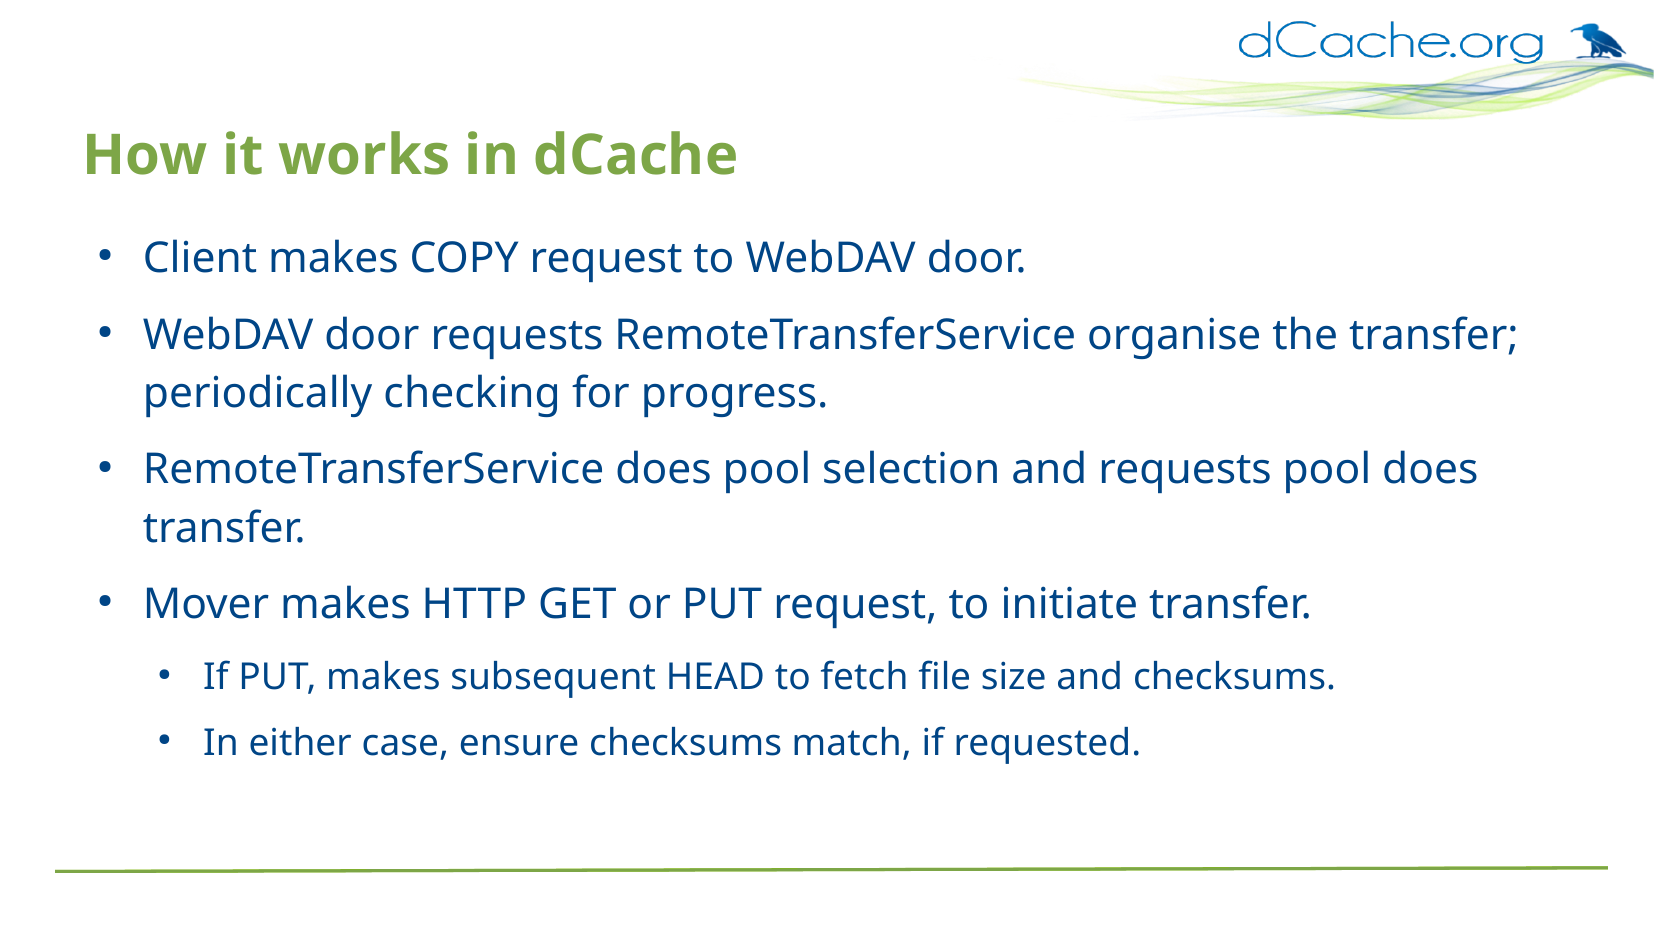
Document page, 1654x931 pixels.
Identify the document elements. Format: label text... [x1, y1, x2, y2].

title How it works in dCache [82, 116, 1605, 189]
list Client makes COPY request to WebDAV door. WebDAV door requests RemoteTransferService organise the transfer; periodically checking for progress. RemoteTransferService does pool selection and requests pool does transfer. Mover makes HTTP GET or PUT request, to initiate transfer. If PUT, makes subsequent HEAD to fetch file size and checksums. In either case, ensure checksums match, if requested. [82, 227, 1571, 767]
picture [956, 12, 1654, 127]
